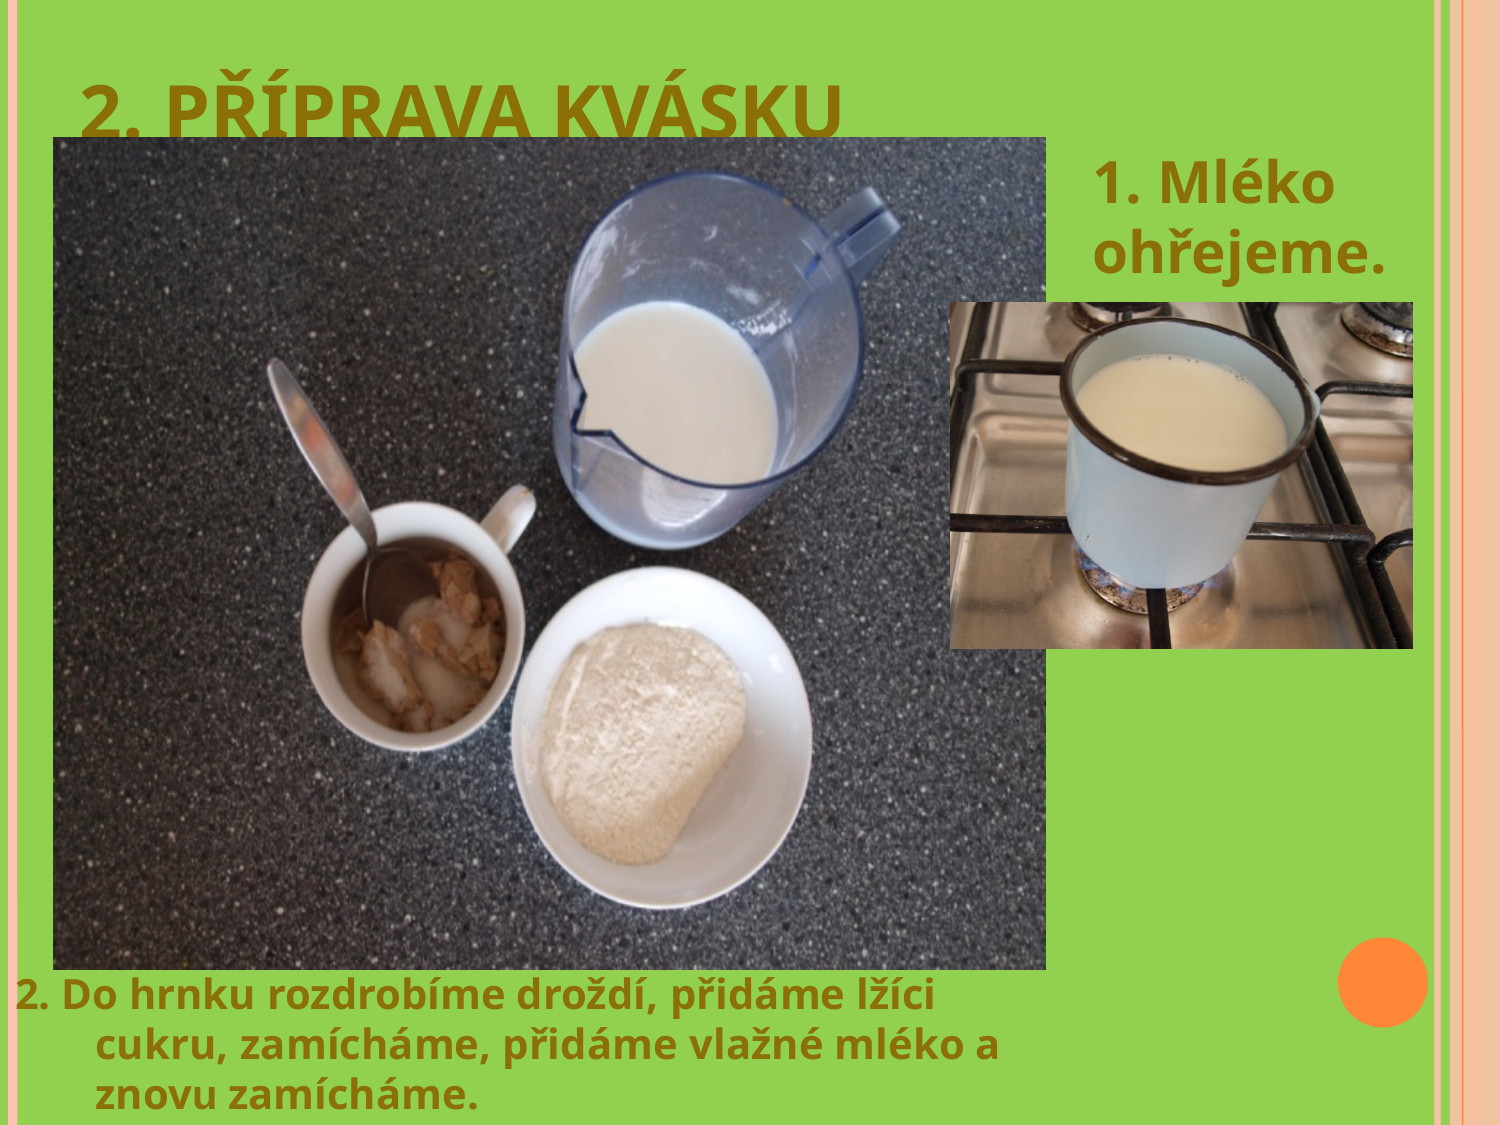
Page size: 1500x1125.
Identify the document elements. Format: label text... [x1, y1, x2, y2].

text_box 2. Do hrnku rozdrobíme droždí, přidáme lžíci cukru, zamícháme, přidáme vlažné mléko a znovu zamícháme. [0, 959, 1500, 1125]
title 2. PŘÍPRAVA KVÁSKU [64, 19, 1290, 162]
picture [53, 137, 1413, 959]
text_box 1. Mléko ohřejeme. [1077, 137, 1500, 293]
